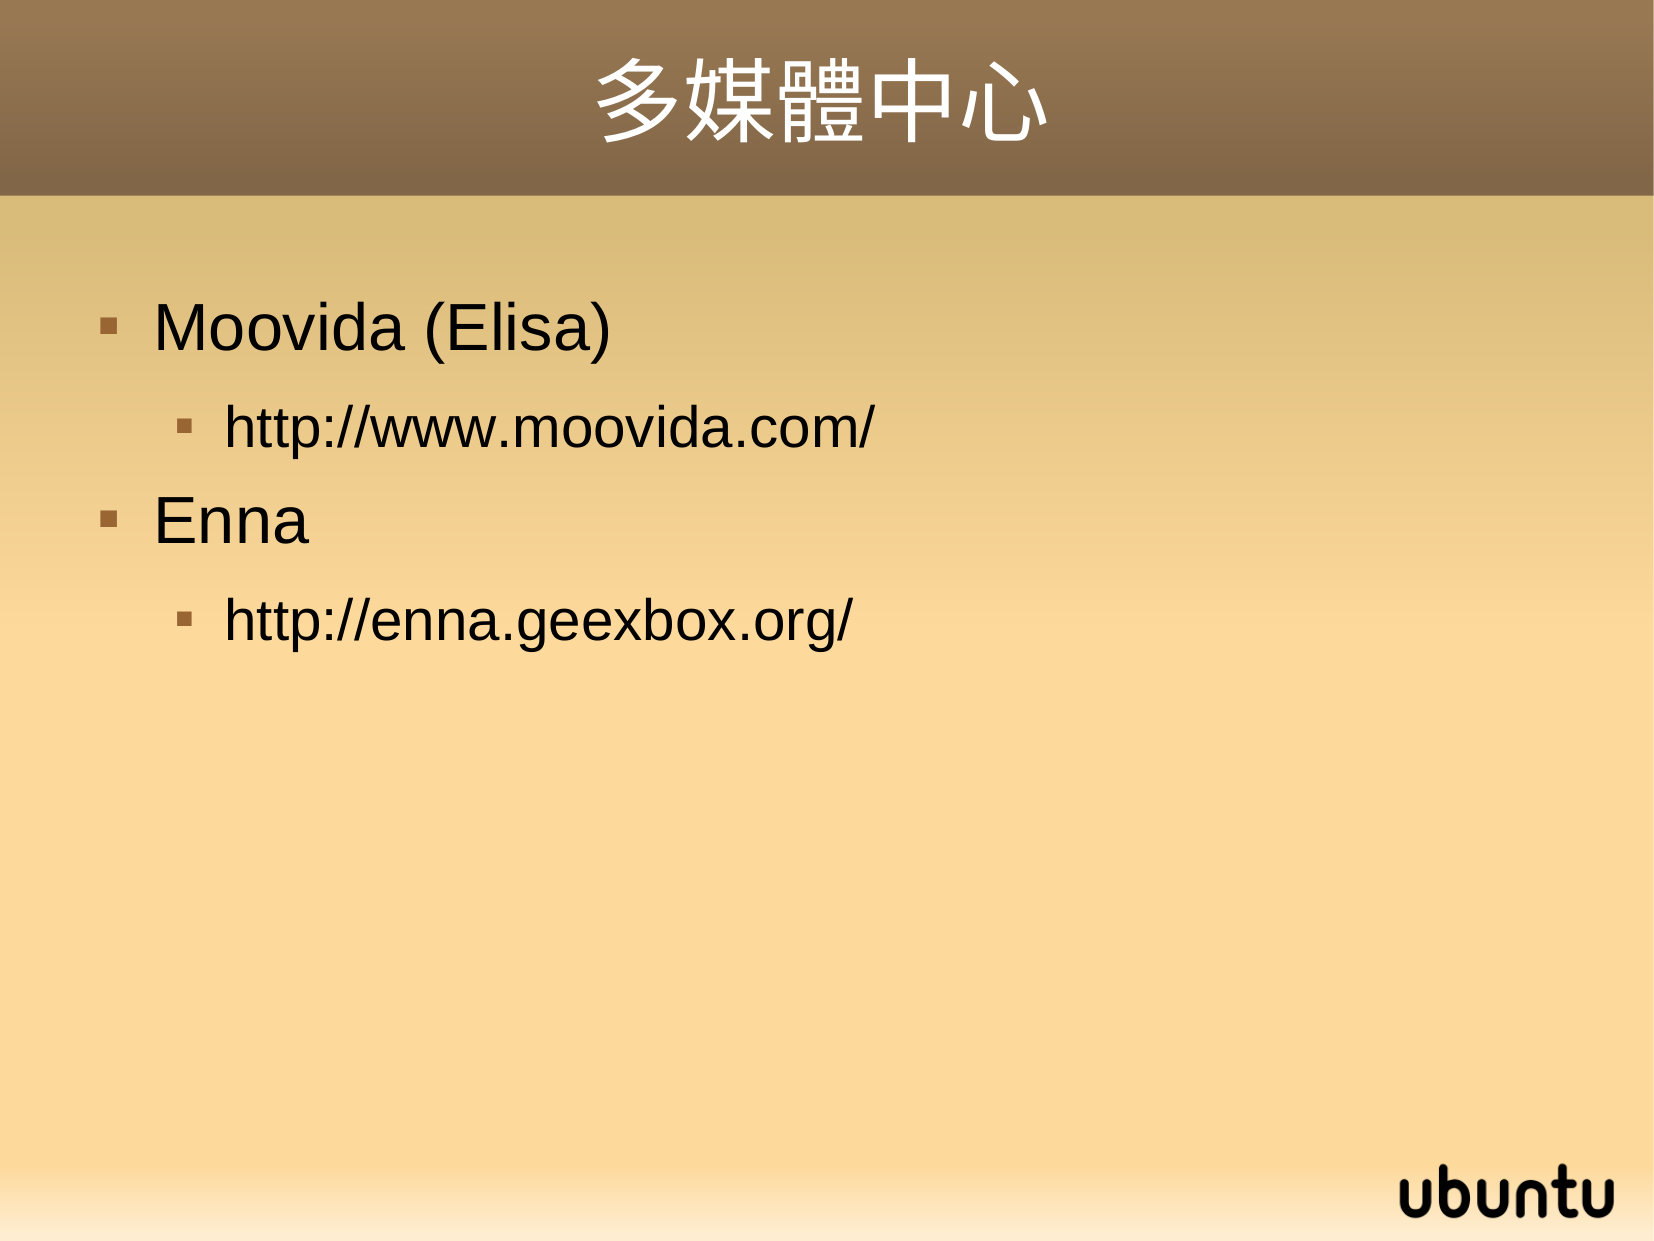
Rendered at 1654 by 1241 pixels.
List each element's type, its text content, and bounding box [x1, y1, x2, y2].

title 多媒體中心 [76, 0, 1565, 208]
list Moovida (Elisa) http://www.moovida.com/ Enna http://enna.geexbox.org/ [82, 290, 1571, 1109]
picture [0, 0, 1654, 1241]
